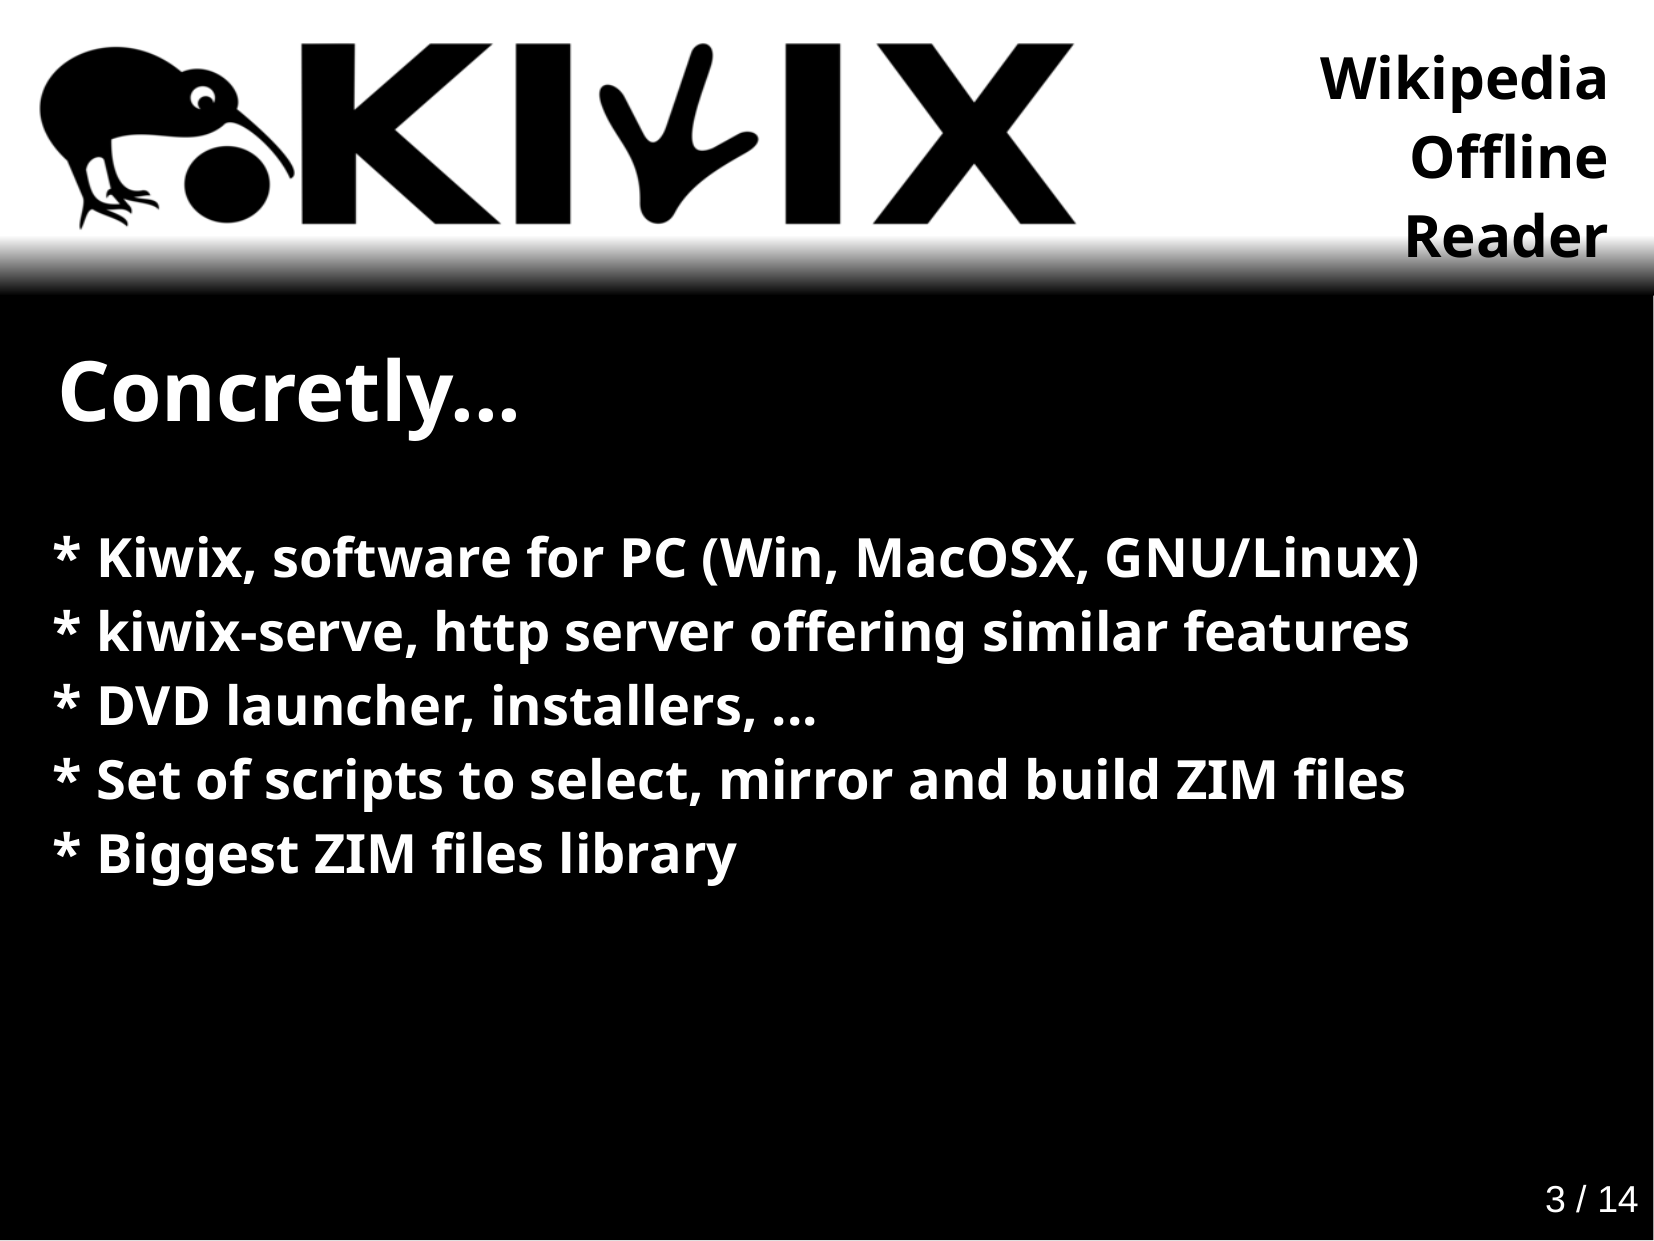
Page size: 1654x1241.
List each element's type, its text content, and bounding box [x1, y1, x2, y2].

text_box <number> / 14 [1505, 1170, 1654, 1241]
picture [29, 29, 1093, 236]
text_box Wikipedia Offline Reader [1210, 29, 1625, 248]
text_box [0, 236, 1654, 1241]
text_box Concretly... * Kiwix, software for PC (Win, MacOSX, GNU/Linux) * kiwix-serve, http server offering similar features * DVD launcher, installers, ... * Set of scripts to select, mirror and build ZIM files * Biggest ZIM files library [29, 324, 1625, 1152]
